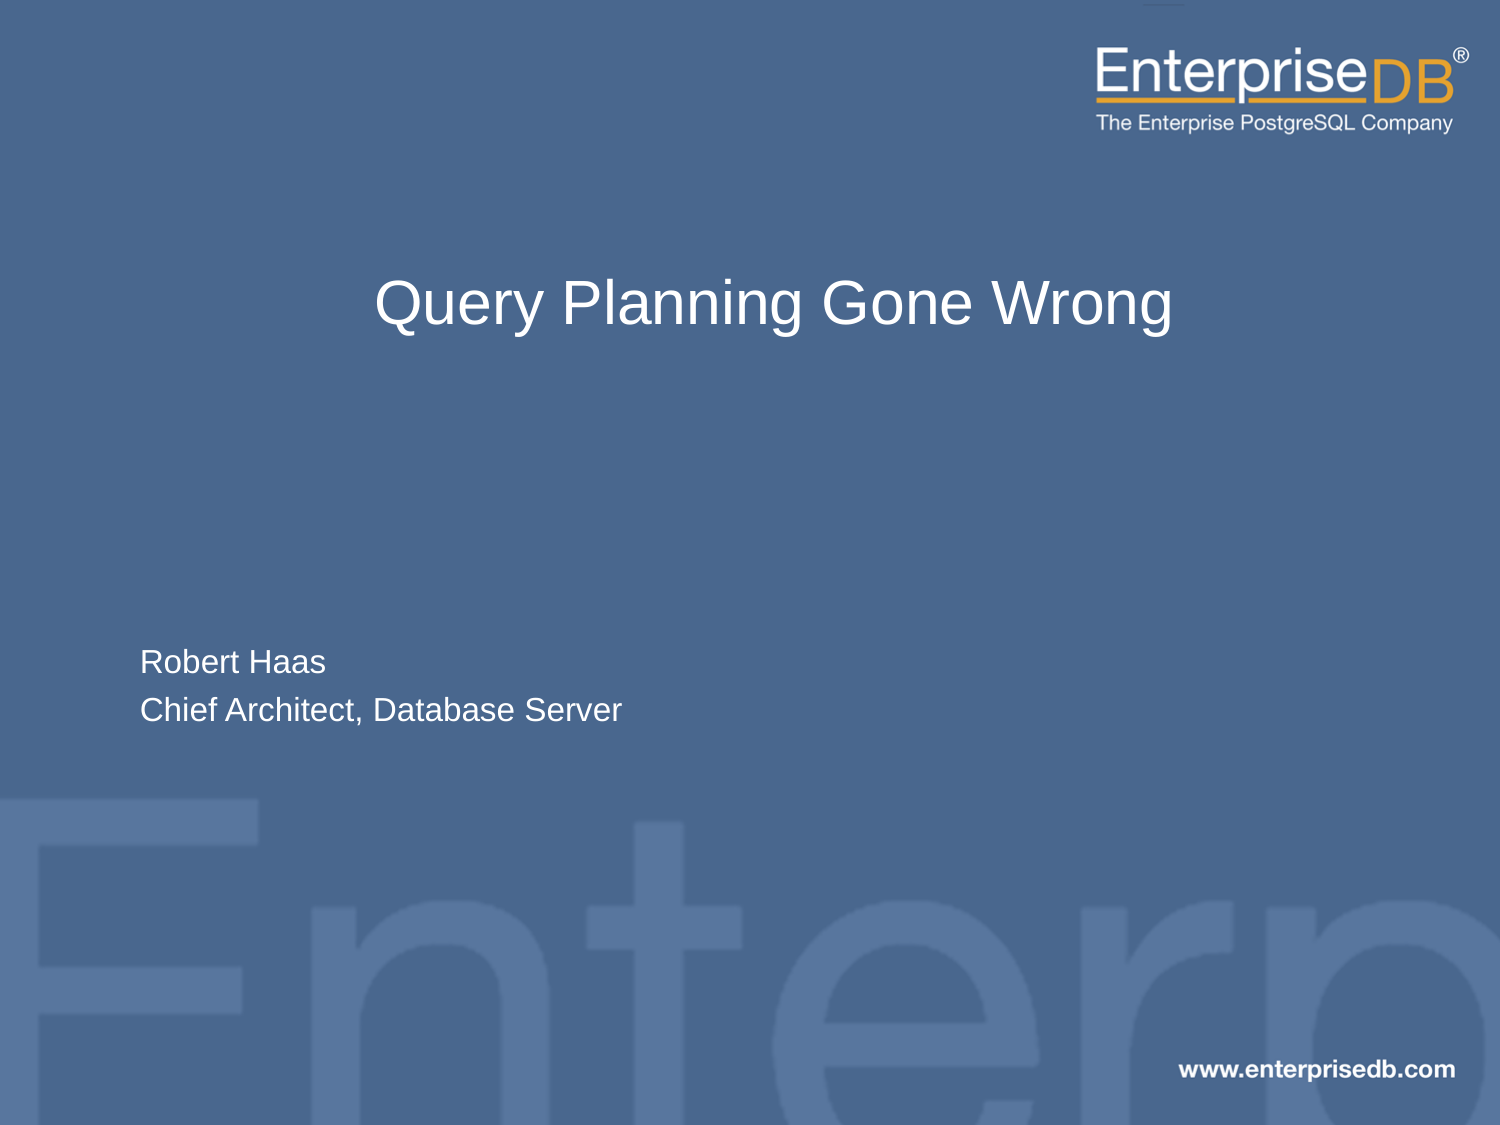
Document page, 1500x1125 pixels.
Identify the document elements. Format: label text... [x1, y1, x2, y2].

picture [0, 0, 1500, 1125]
text_box Robert Haas Chief Architect, Database Server [125, 624, 775, 730]
title Query Planning Gone Wrong [125, 224, 1425, 375]
